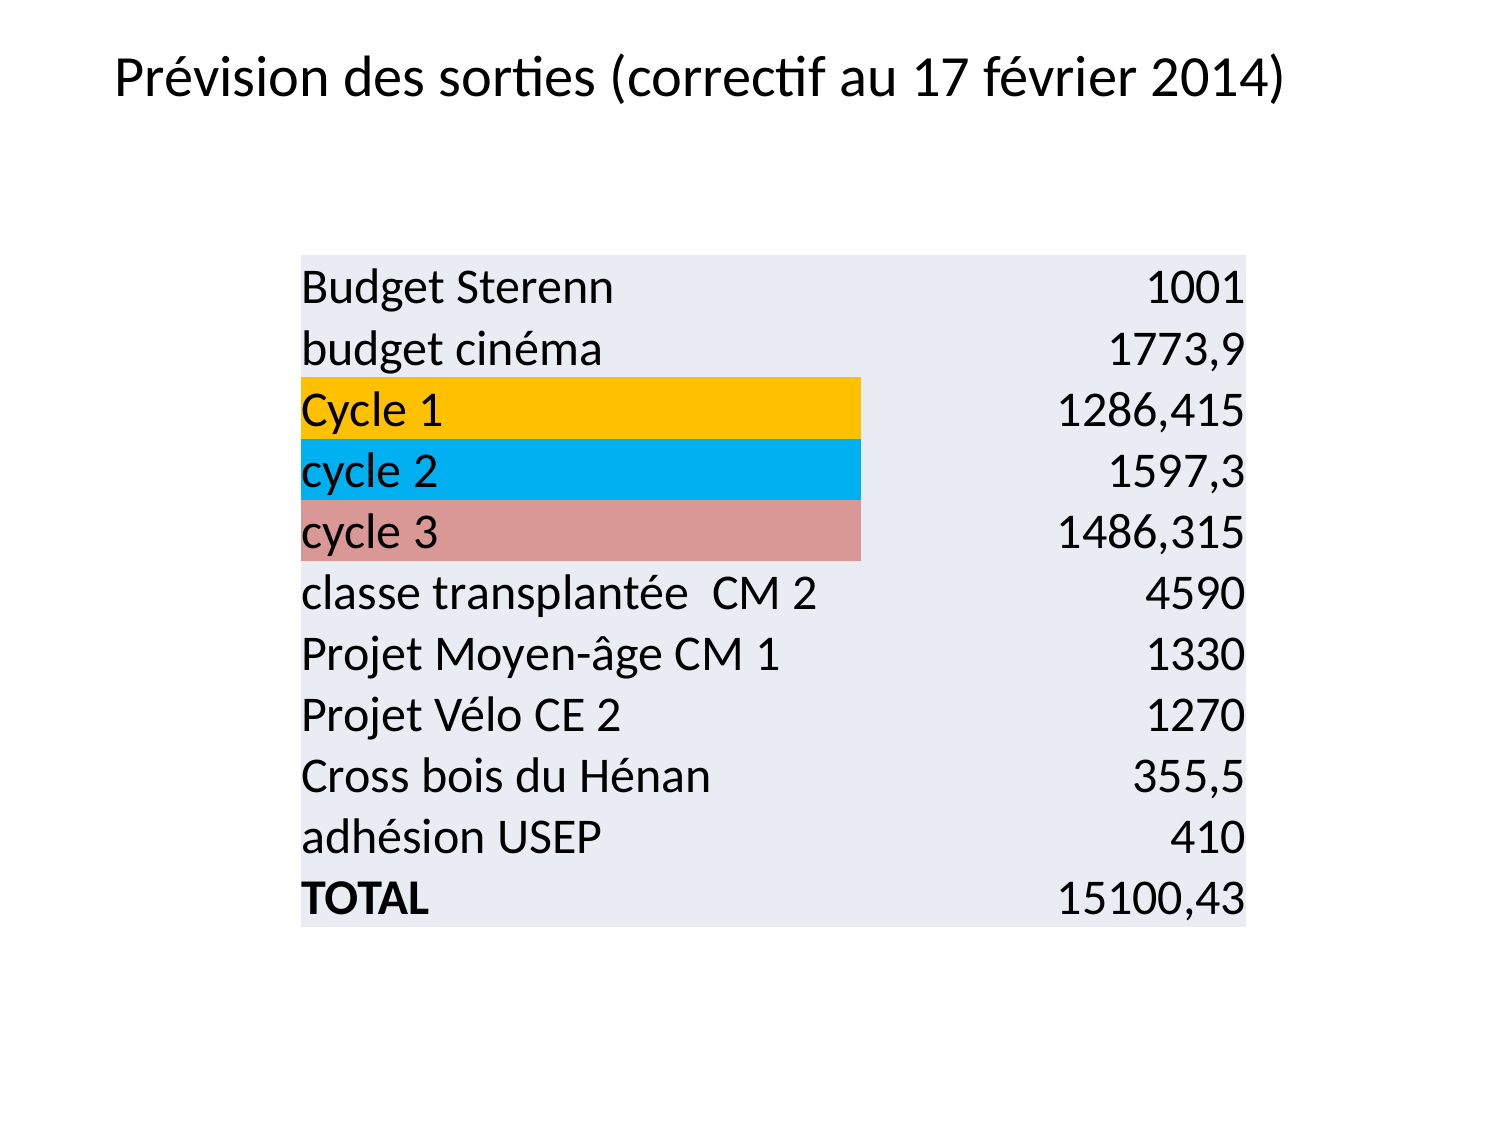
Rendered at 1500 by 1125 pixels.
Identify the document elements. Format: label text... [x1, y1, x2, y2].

table_cell 1286,415 [861, 377, 1246, 439]
table_cell 1773,9 [861, 316, 1246, 377]
table_cell 355,5 [861, 744, 1246, 805]
table_cell cycle 3 [301, 500, 861, 561]
table_header 1001 [861, 255, 1246, 316]
table_cell 15100,43 [861, 866, 1246, 927]
table_cell Cycle 1 [301, 377, 861, 439]
table_cell 4590 [861, 561, 1246, 622]
table_cell Projet Vélo CE 2 [301, 683, 861, 744]
table_cell cycle 2 [301, 439, 861, 500]
text_box Prévision des sorties (correctif au 17 février 2014) [100, 30, 1388, 116]
table_header Budget Sterenn [301, 255, 861, 316]
table_cell budget cinéma [301, 316, 861, 377]
table_cell TOTAL [301, 866, 861, 927]
table_cell 1330 [861, 622, 1246, 683]
table_cell 1597,3 [861, 439, 1246, 500]
table_cell Projet Moyen-âge CM 1 [301, 622, 861, 683]
table_cell 1270 [861, 683, 1246, 744]
table_cell classe transplantée CM 2 [301, 561, 861, 622]
table_cell Cross bois du Hénan [301, 744, 861, 805]
table_cell adhésion USEP [301, 805, 861, 866]
table_cell 1486,315 [861, 500, 1246, 561]
table_cell 410 [861, 805, 1246, 866]
